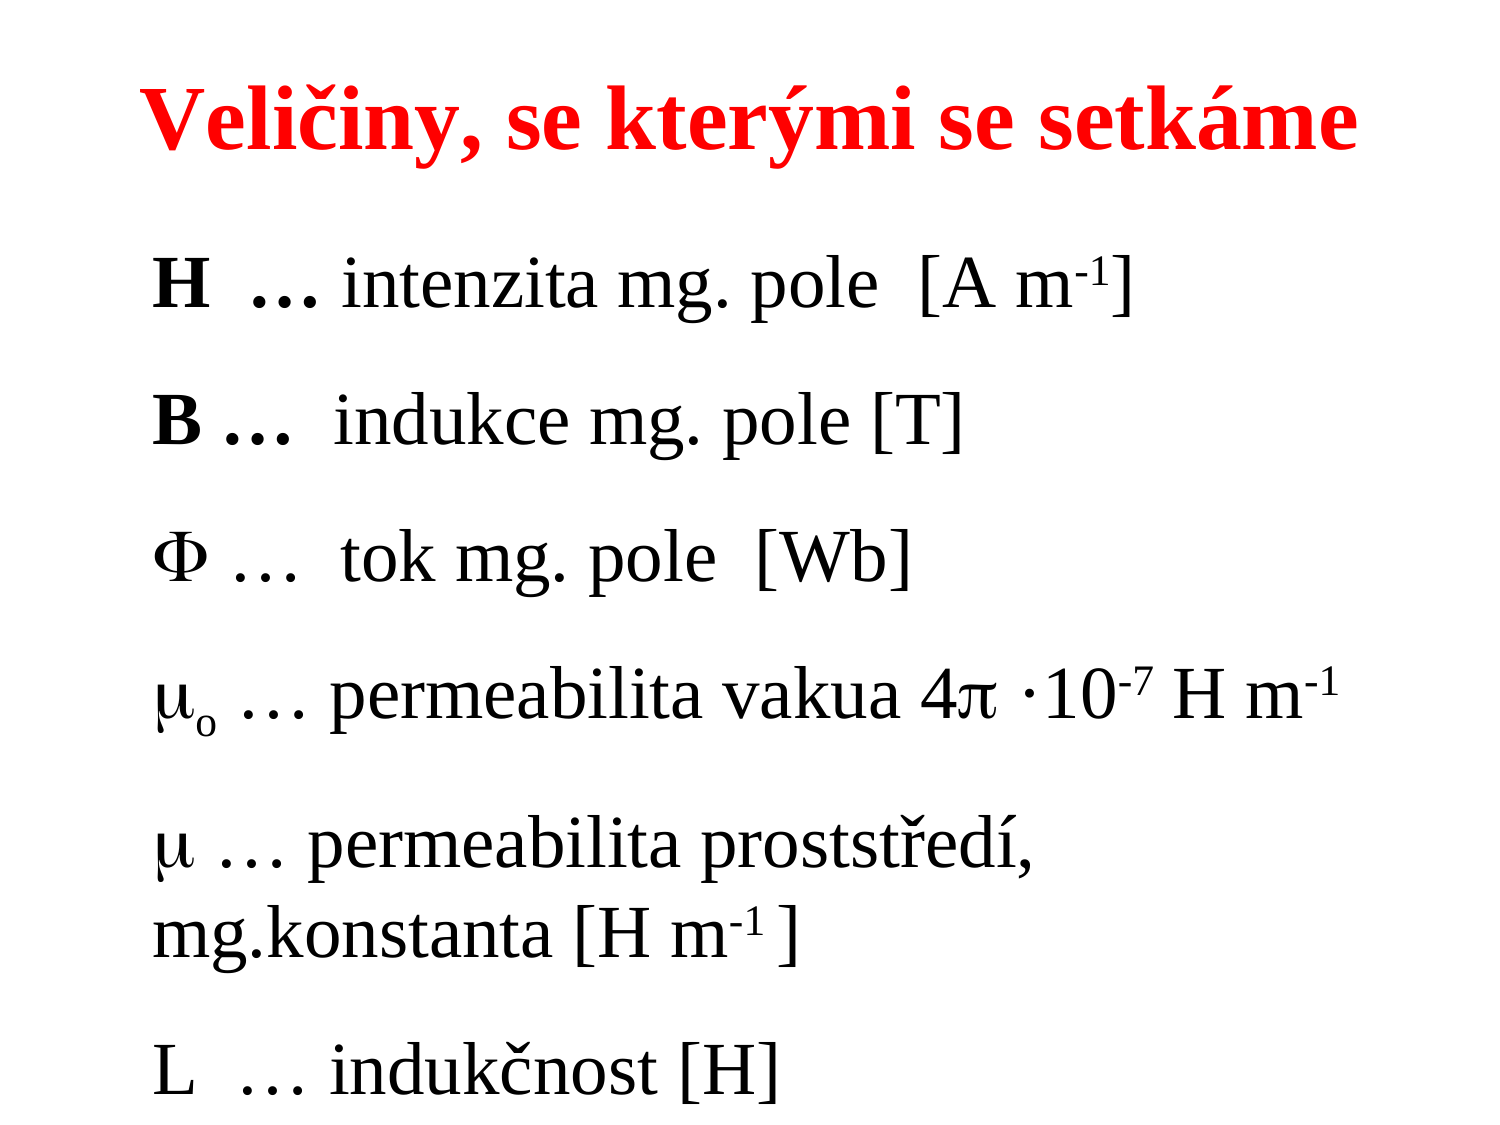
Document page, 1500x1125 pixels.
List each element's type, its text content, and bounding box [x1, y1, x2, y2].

text_box H … intenzita mg. pole [A m-1] B … indukce mg. pole [T]  … tok mg. pole [Wb] o … permeabilita vakua 4 ·10-7 H m-1  … permeabilita proststředí, mg.konstanta [H m-1 ] L … indukčnost [H] [137, 224, 1426, 1118]
text_box Veličiny, se kterými se setkáme [124, 49, 1426, 176]
